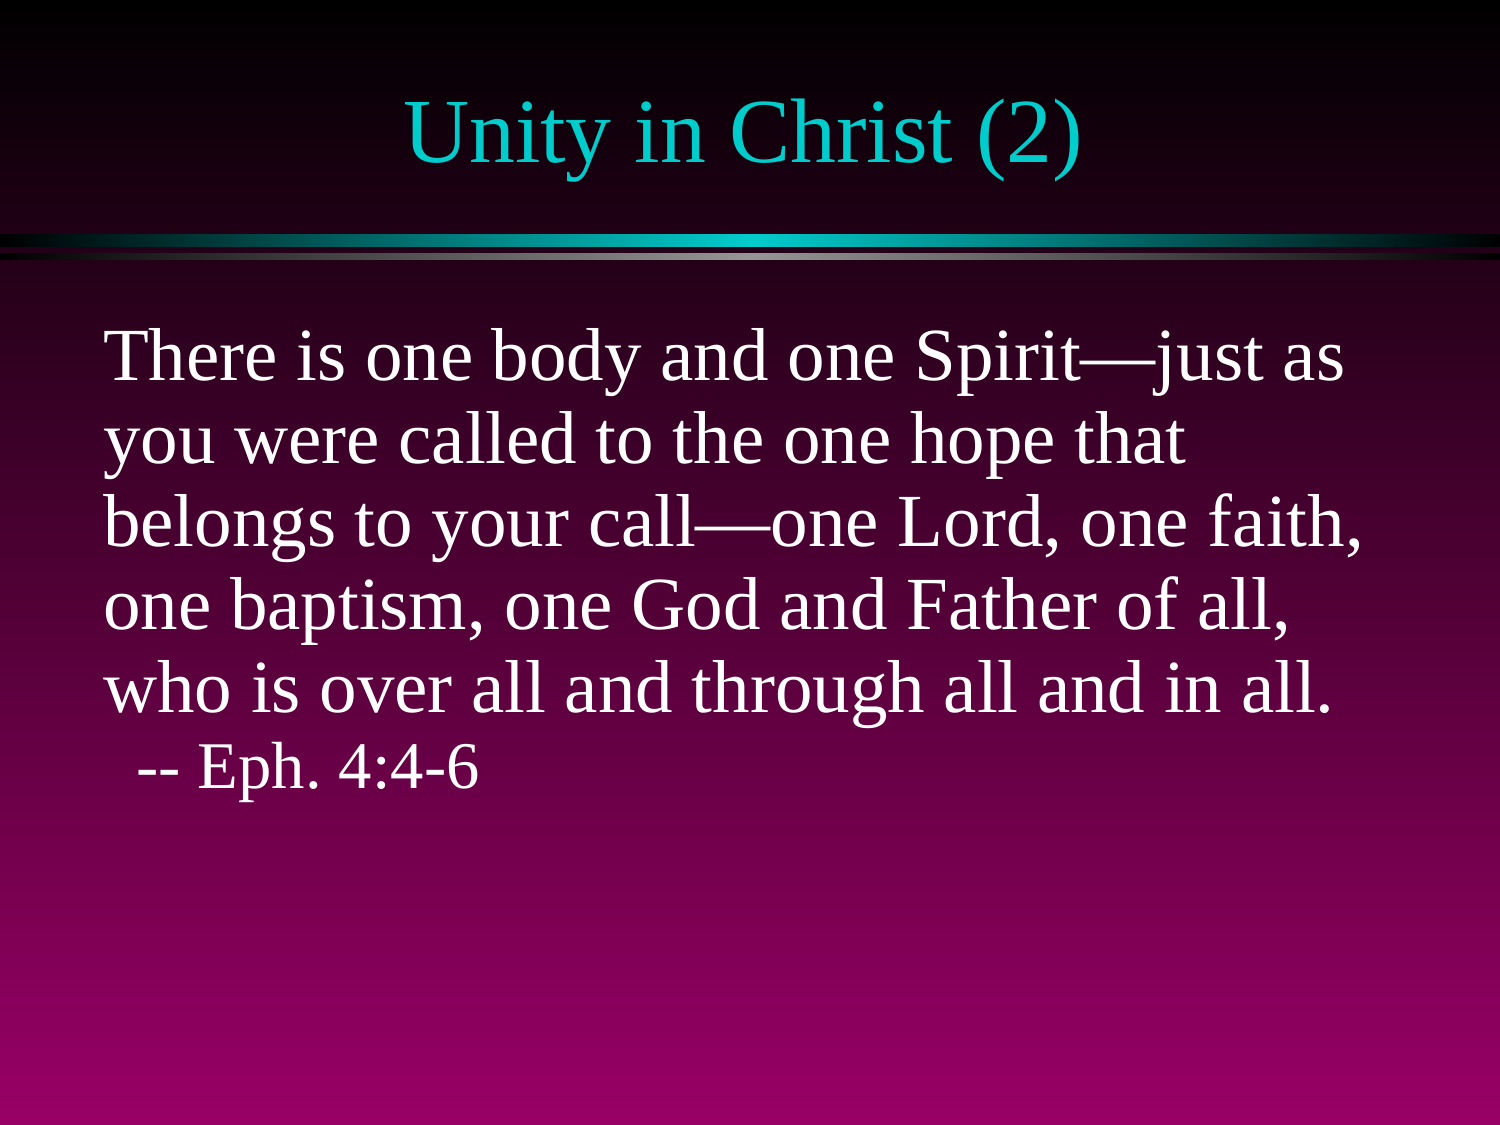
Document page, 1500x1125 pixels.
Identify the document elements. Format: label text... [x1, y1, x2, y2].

title Unity in Christ (2) [99, 37, 1388, 225]
text_box There is one body and one Spirit—just as you were called to the one hope that belongs to your call—one Lord, one faith, one baptism, one God and Father of all, who is over all and through all and in all. -- Eph. 4:4-6 [88, 306, 1454, 811]
